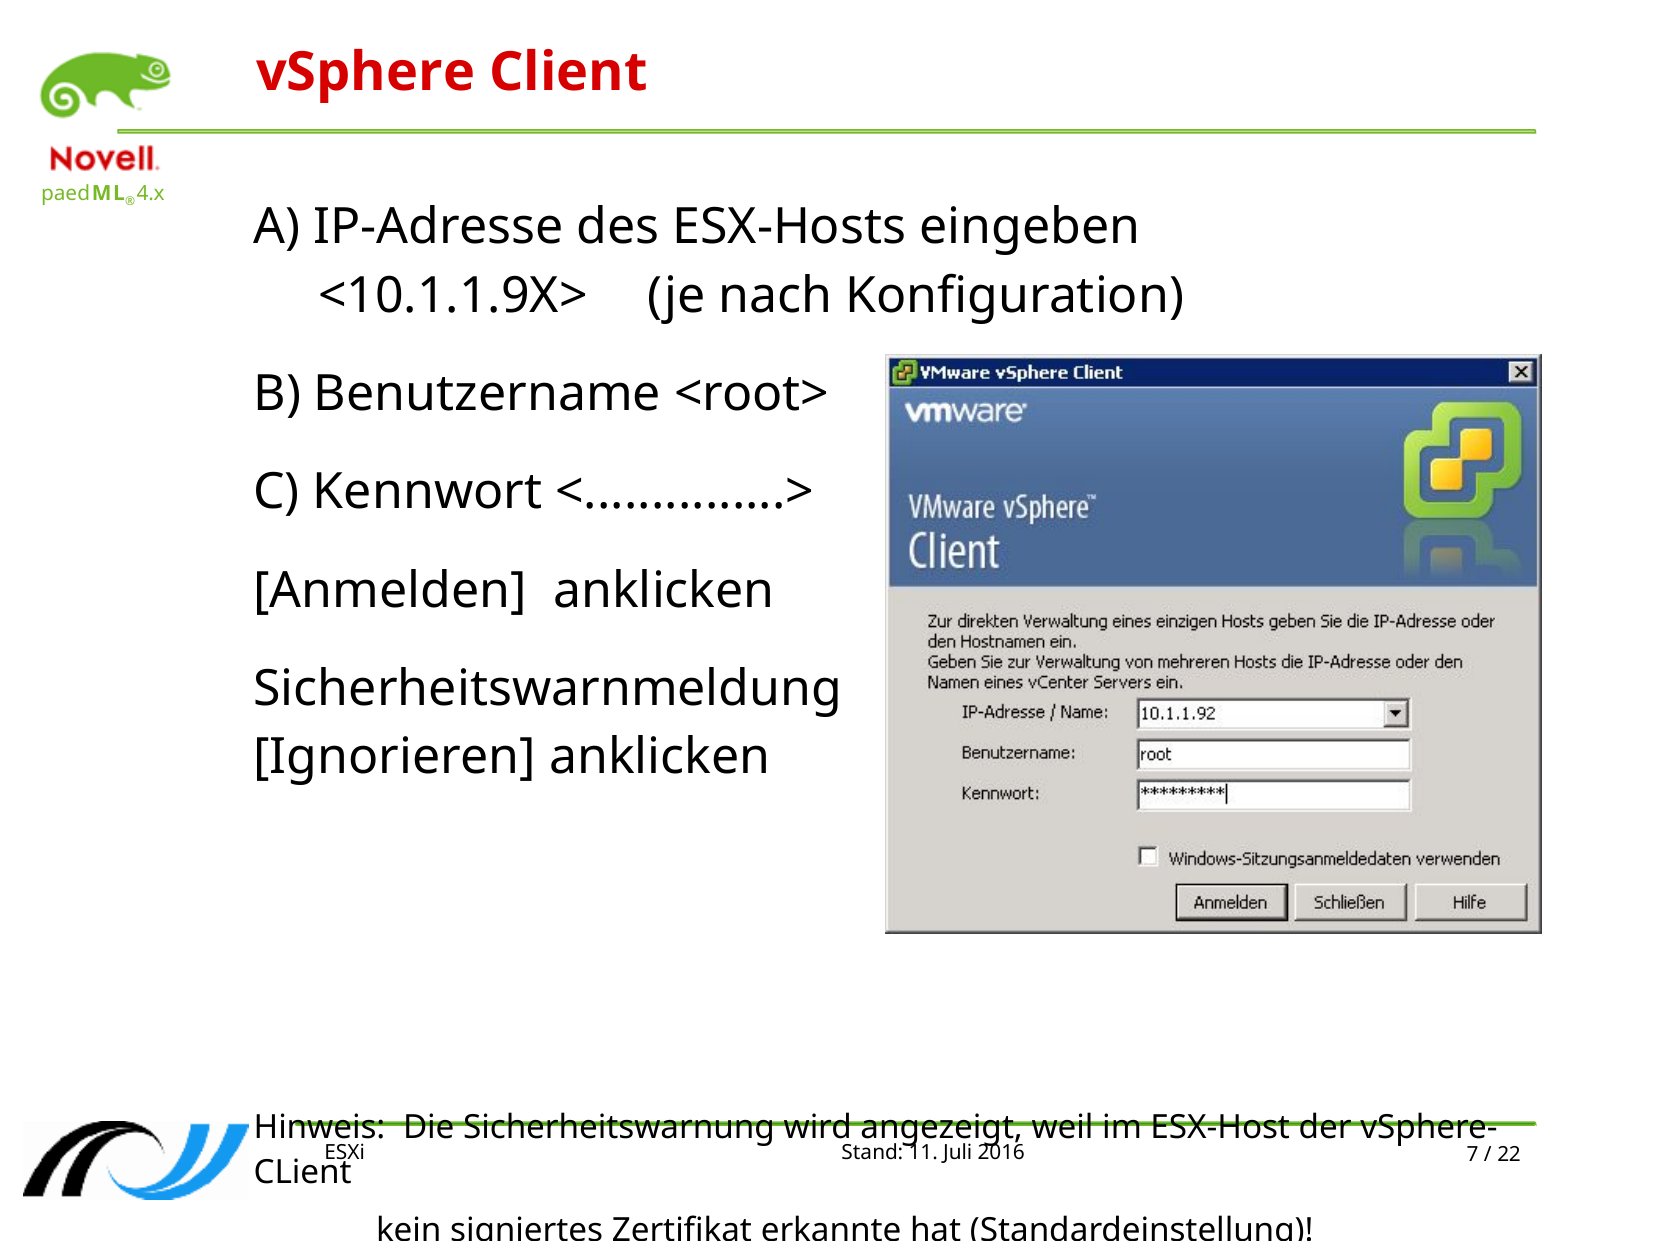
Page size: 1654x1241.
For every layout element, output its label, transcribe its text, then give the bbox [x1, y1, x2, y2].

picture [885, 354, 1542, 934]
title vSphere Client [256, 17, 1530, 121]
picture [26, 35, 184, 193]
list A) IP-Adresse des ESX-Hosts eingeben <10.1.1.9X> (je nach Konfiguration) B) Benutzername <root> C) Kennwort <...............> [Anmelden] anklicken Sicherheitswarnmeldung [Ignorieren] anklicken Hinweis: Die Sicherheitswarnung wird angezeigt, weil im ESX-Host der vSphere-CLient kein signiertes Zertifikat erkannte hat (Standardeinstellung)! [253, 190, 1530, 1124]
picture [23, 1121, 249, 1200]
